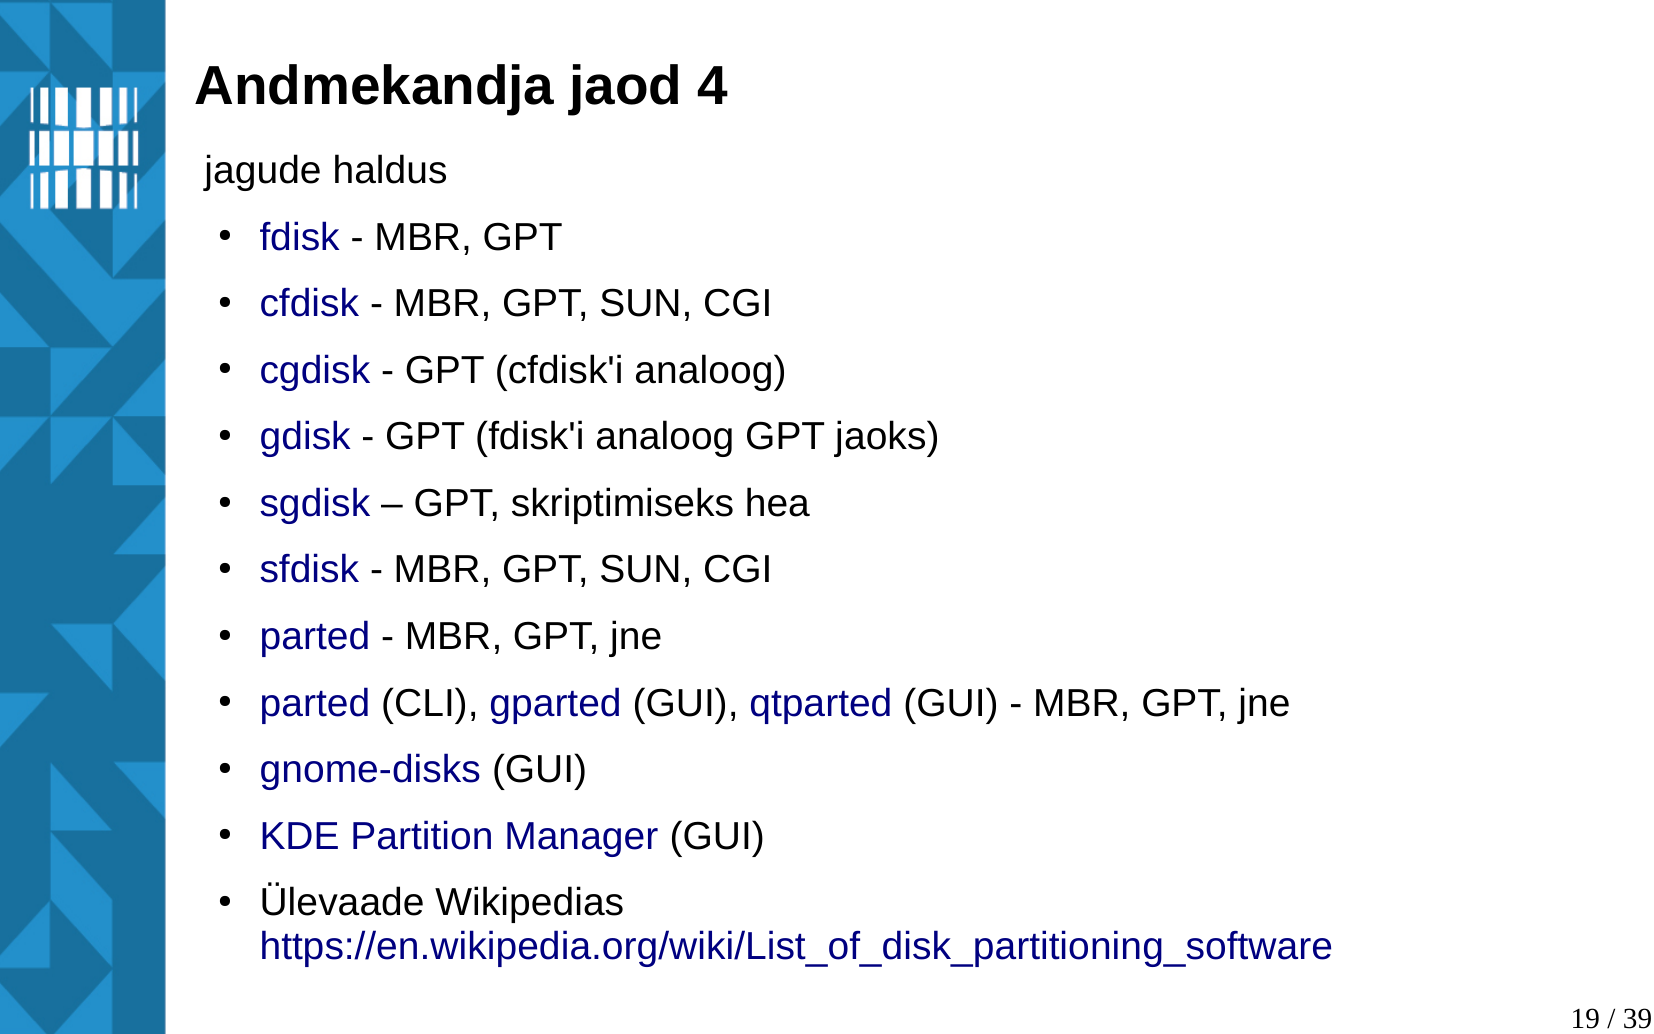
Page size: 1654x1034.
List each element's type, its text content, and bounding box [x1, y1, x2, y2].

title Andmekandja jaod 4 [194, 34, 1595, 137]
list jagude haldus fdisk - MBR, GPT cfdisk - MBR, GPT, SUN, CGI cgdisk - GPT (cfdisk'i analoog) gdisk - GPT (fdisk'i analoog GPT jaoks) sgdisk – GPT, skriptimiseks hea sfdisk - MBR, GPT, SUN, CGI parted - MBR, GPT, jne parted (CLI), gparted (GUI), qtparted (GUI) - MBR, GPT, jne gnome-disks (GUI) KDE Partition Manager (GUI) Ülevaade Wikipedias https://en.wikipedia.org/wiki/List_of_disk_partitioning_software [204, 148, 1625, 975]
